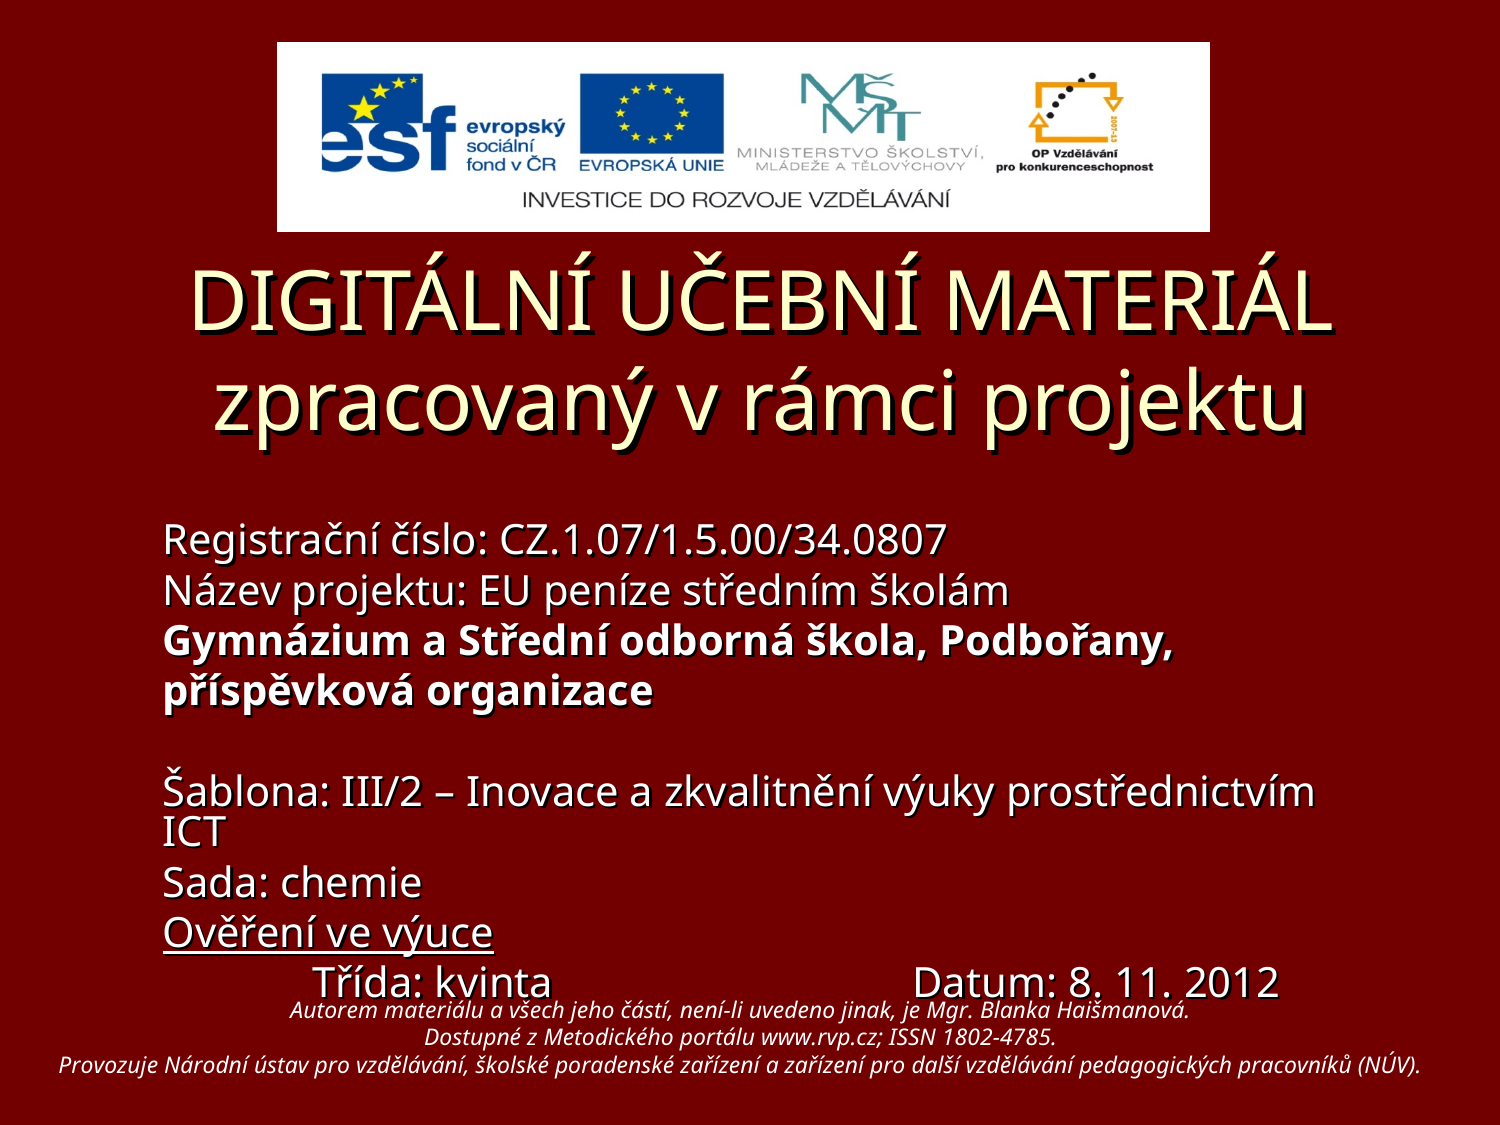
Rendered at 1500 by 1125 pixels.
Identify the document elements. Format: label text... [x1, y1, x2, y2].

title DIGITÁLNÍ UČEBNÍ MATERIÁL zpracovaný v rámci projektu [159, 239, 1364, 455]
text_box Autorem materiálu a všech jeho částí, není-li uvedeno jinak, je Mgr. Blanka Haišmanová. Dostupné z Metodického portálu www.rvp.cz; ISSN 1802-4785. Provozuje Národní ústav pro vzdělávání, školské poradenské zařízení a zařízení pro další vzdělávání pedagogických pracovníků (NÚV). [29, 987, 1453, 1086]
text_box Registrační číslo: CZ.1.07/1.5.00/34.0807 Název projektu: EU peníze středním školám Gymnázium a Střední odborná škola, Podbořany, příspěvková organizace Šablona: III/2 – Inovace a zkvalitnění výuky prostřednictvím ICT Sada: chemie Ověření ve výuce Třída: kvinta Datum: 8. 11. 2012 [147, 515, 1376, 987]
picture [277, 42, 1210, 232]
